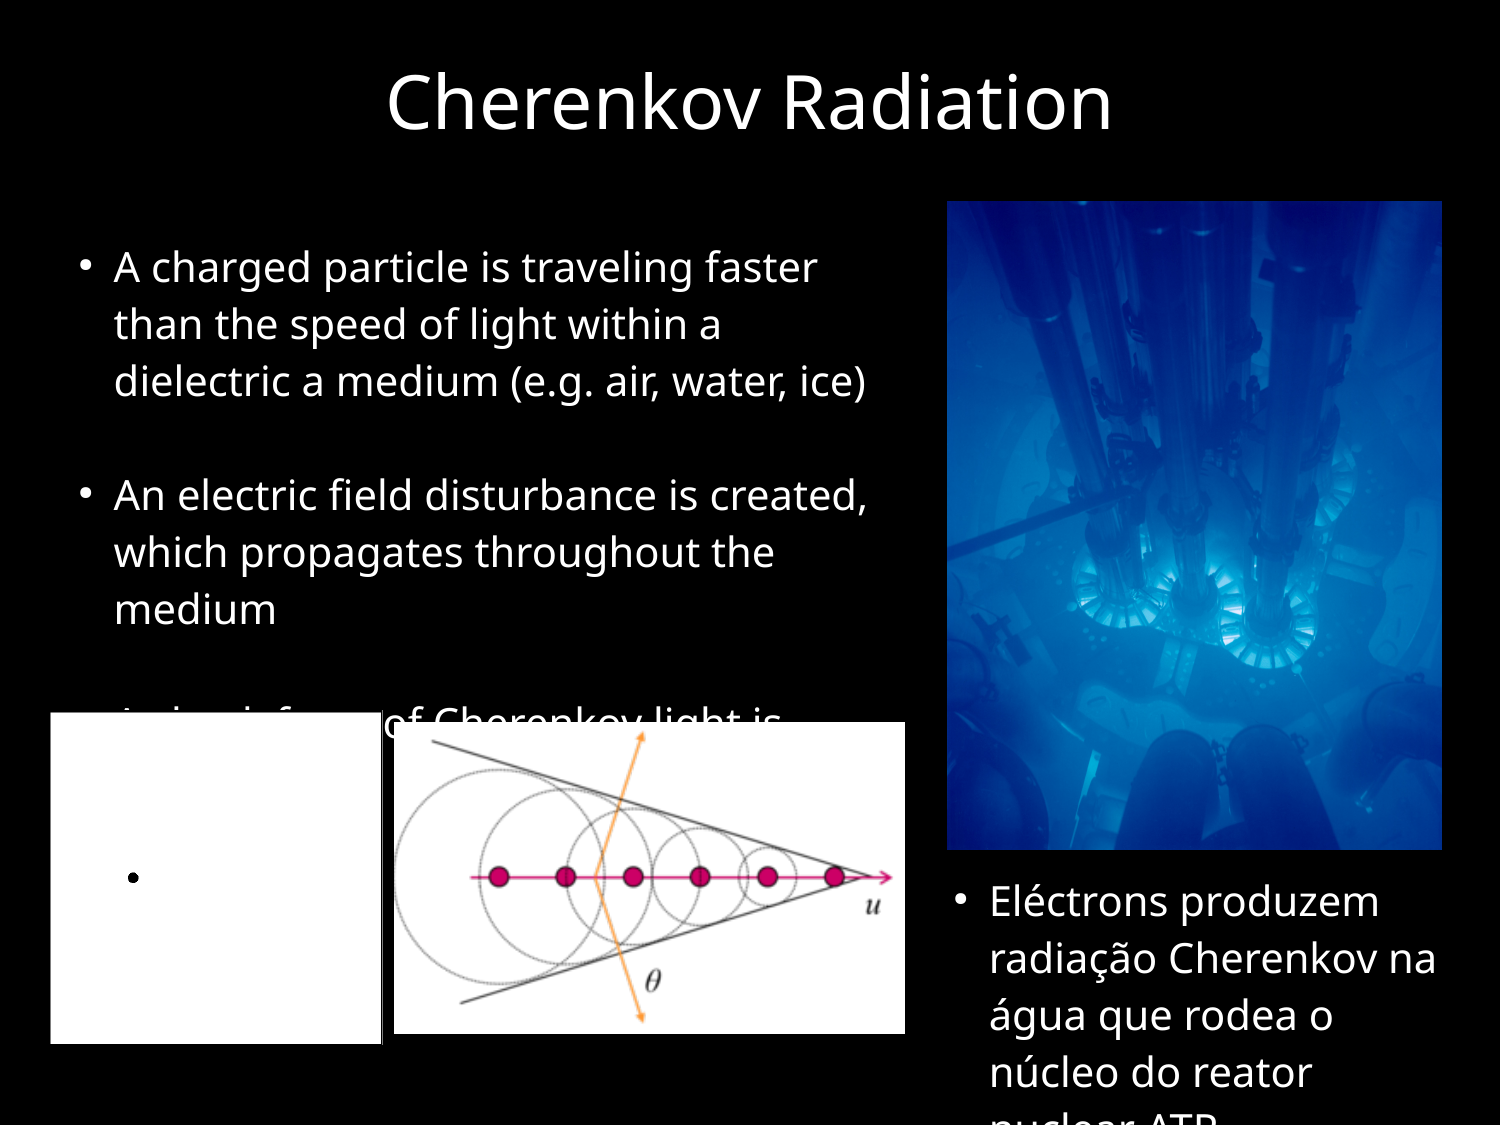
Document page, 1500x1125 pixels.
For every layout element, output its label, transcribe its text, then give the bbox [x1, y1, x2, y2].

text_box A charged particle is traveling faster than the speed of light within a dielectric a medium (e.g. air, water, ice) An electric field disturbance is created, which propagates throughout the medium A shock front of Cherenkov light is formed [63, 230, 916, 979]
picture [48, 710, 383, 1045]
picture [393, 721, 905, 1035]
picture [947, 201, 1442, 850]
text_box Cherenkov Radiation [370, 46, 1130, 152]
text_box Eléctrons produzem radiação Cherenkov na água que rodea o núcleo do reator nuclear ATR [938, 864, 1479, 1125]
